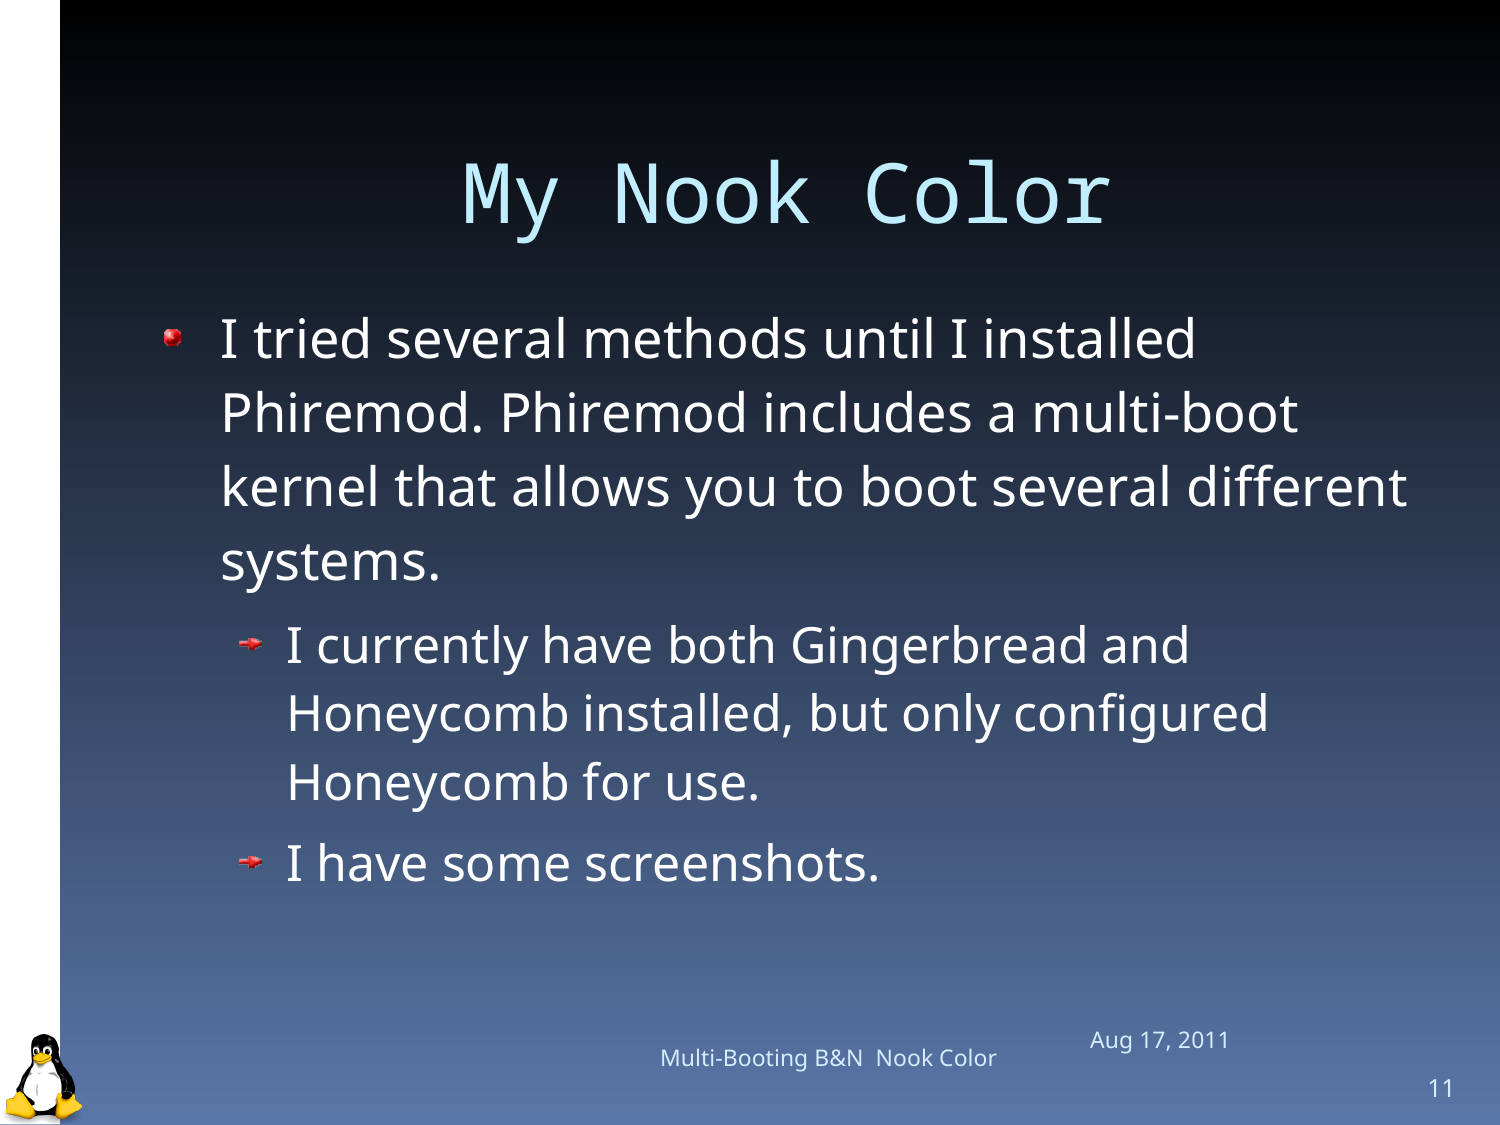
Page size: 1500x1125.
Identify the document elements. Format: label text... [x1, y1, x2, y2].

title My Nook Color [149, 84, 1425, 292]
list I tried several methods until I installed Phiremod. Phiremod includes a multi-boot kernel that allows you to boot several different systems. I currently have both Gingerbread and Honeycomb installed, but only configured Honeycomb for use. I have some screenshots. [149, 292, 1425, 1051]
picture [0, 1034, 82, 1125]
